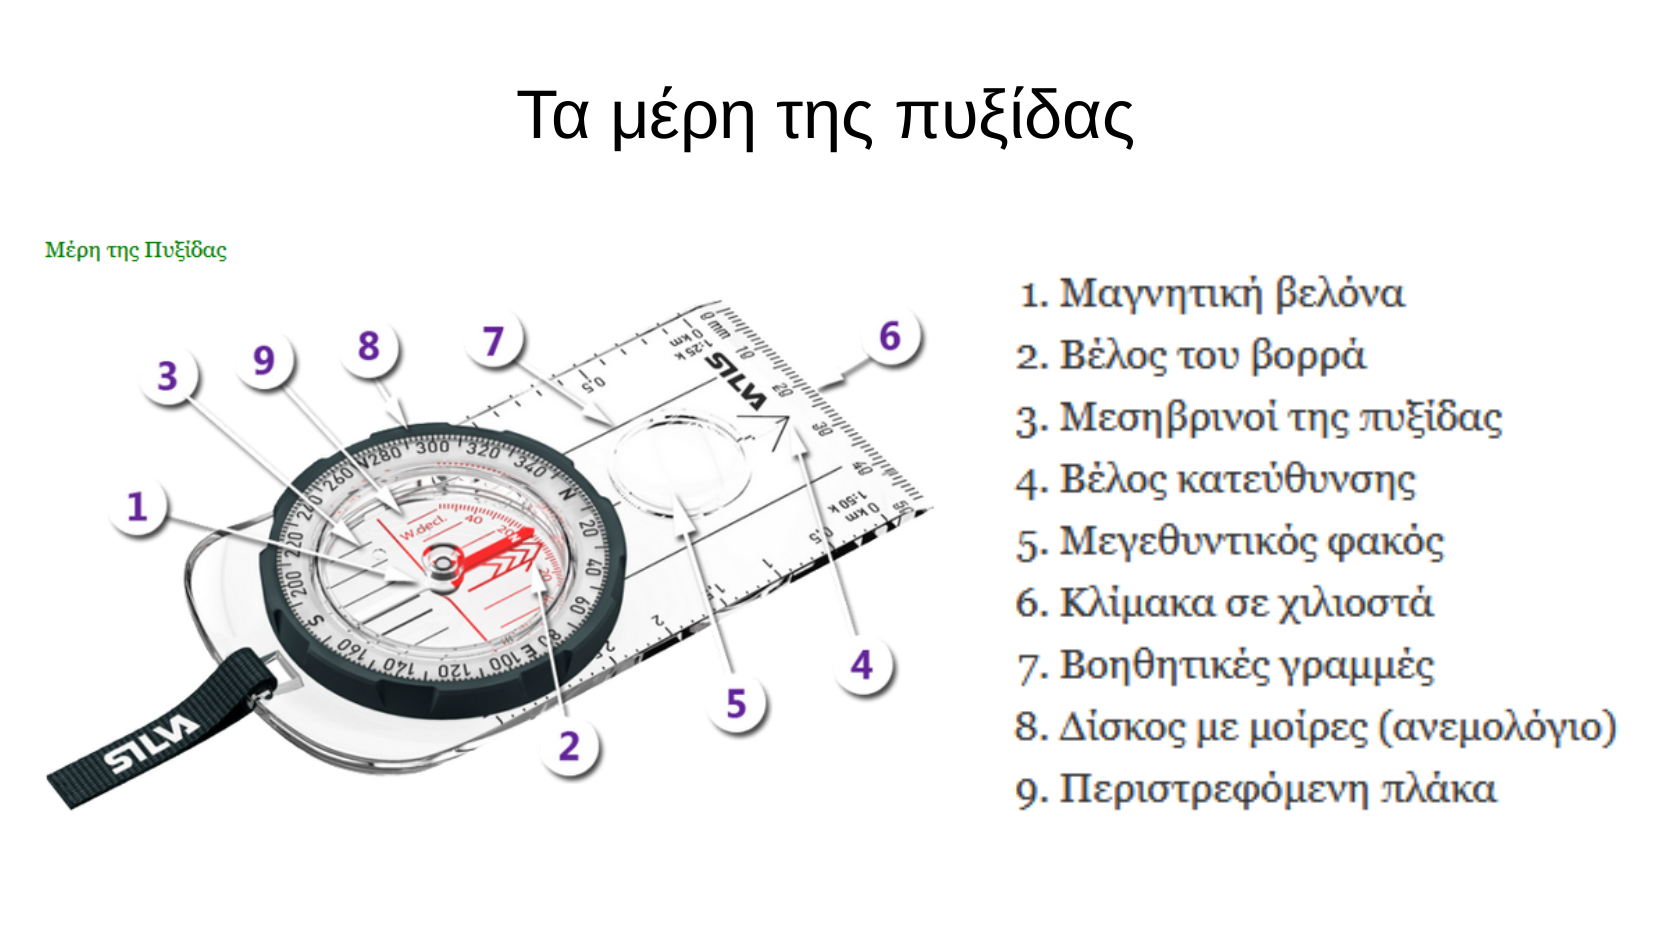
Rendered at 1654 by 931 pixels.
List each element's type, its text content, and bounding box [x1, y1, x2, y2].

picture [11, 224, 1654, 839]
title Τα μέρη της πυξίδας [82, 37, 1571, 193]
